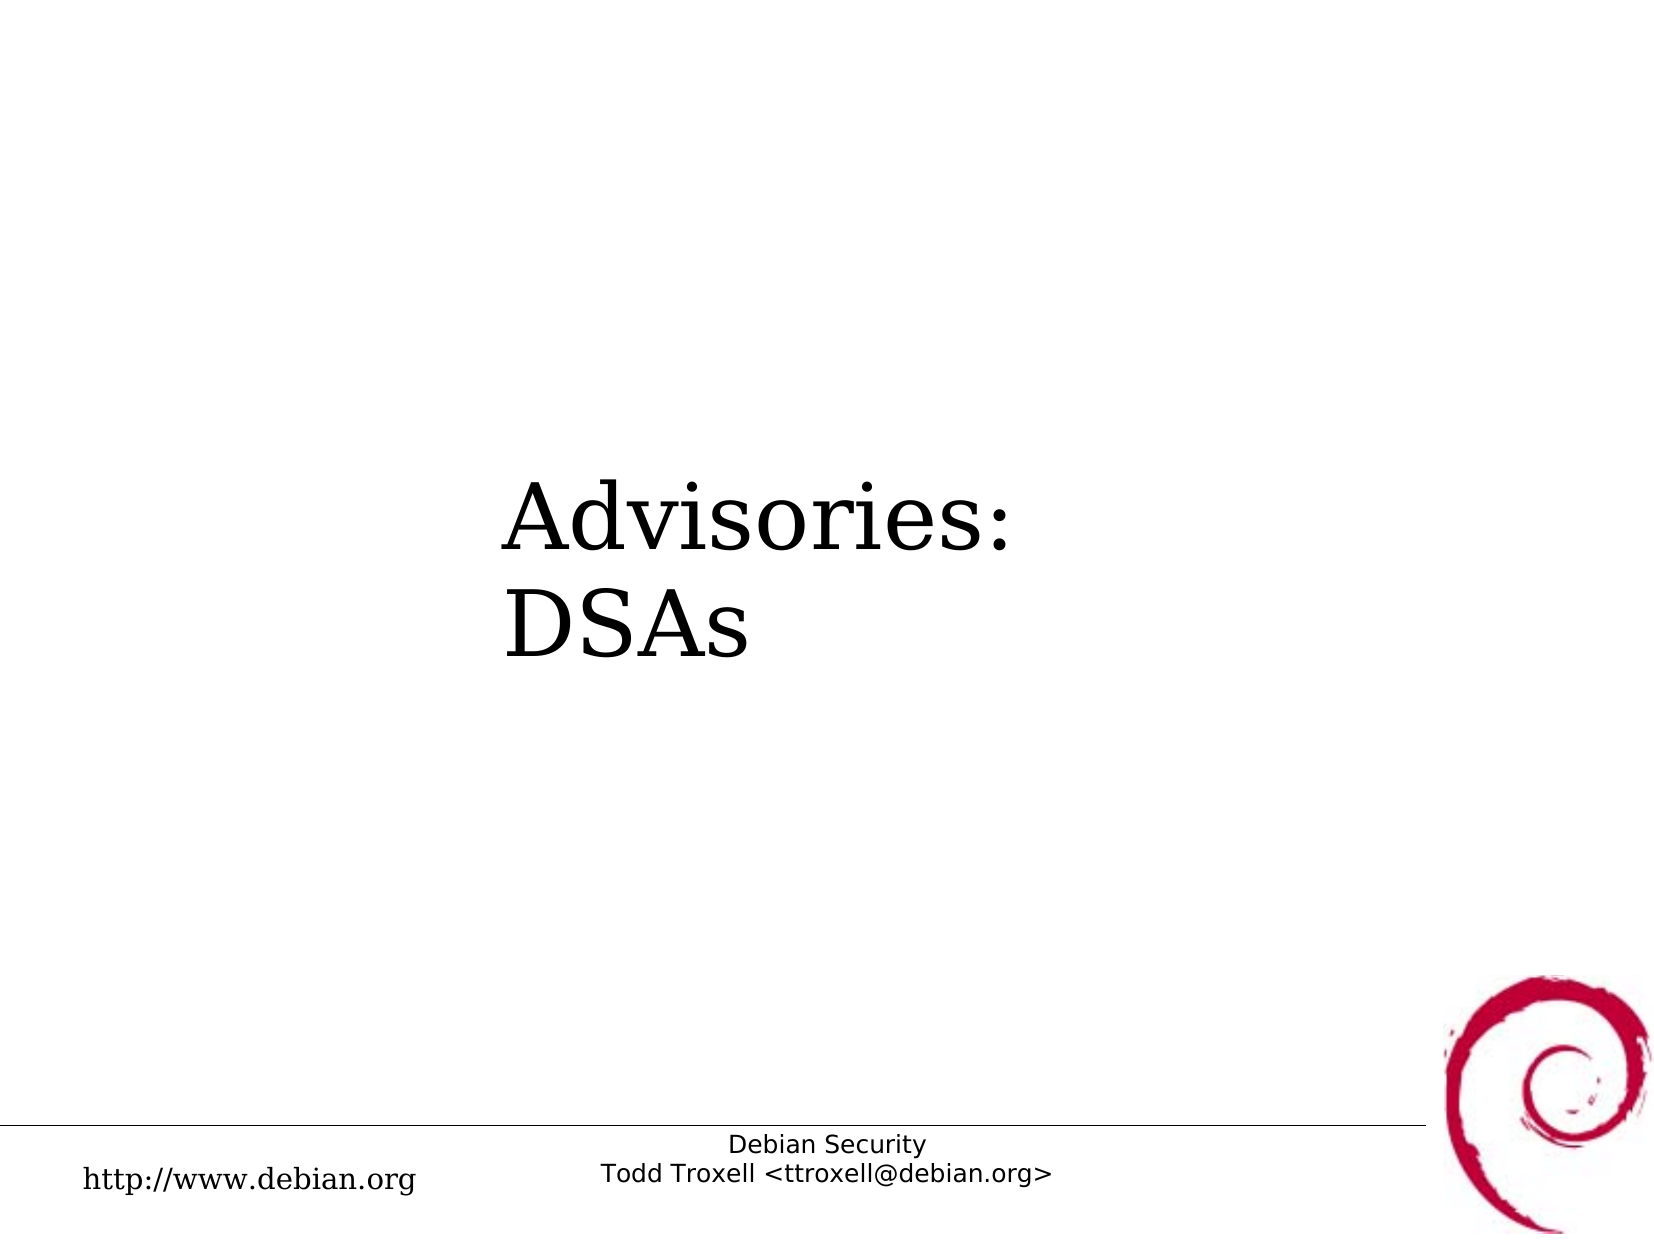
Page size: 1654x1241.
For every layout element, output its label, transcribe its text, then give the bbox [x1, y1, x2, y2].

picture [1443, 975, 1654, 1234]
text_box Advisories: DSAs [487, 457, 1163, 686]
